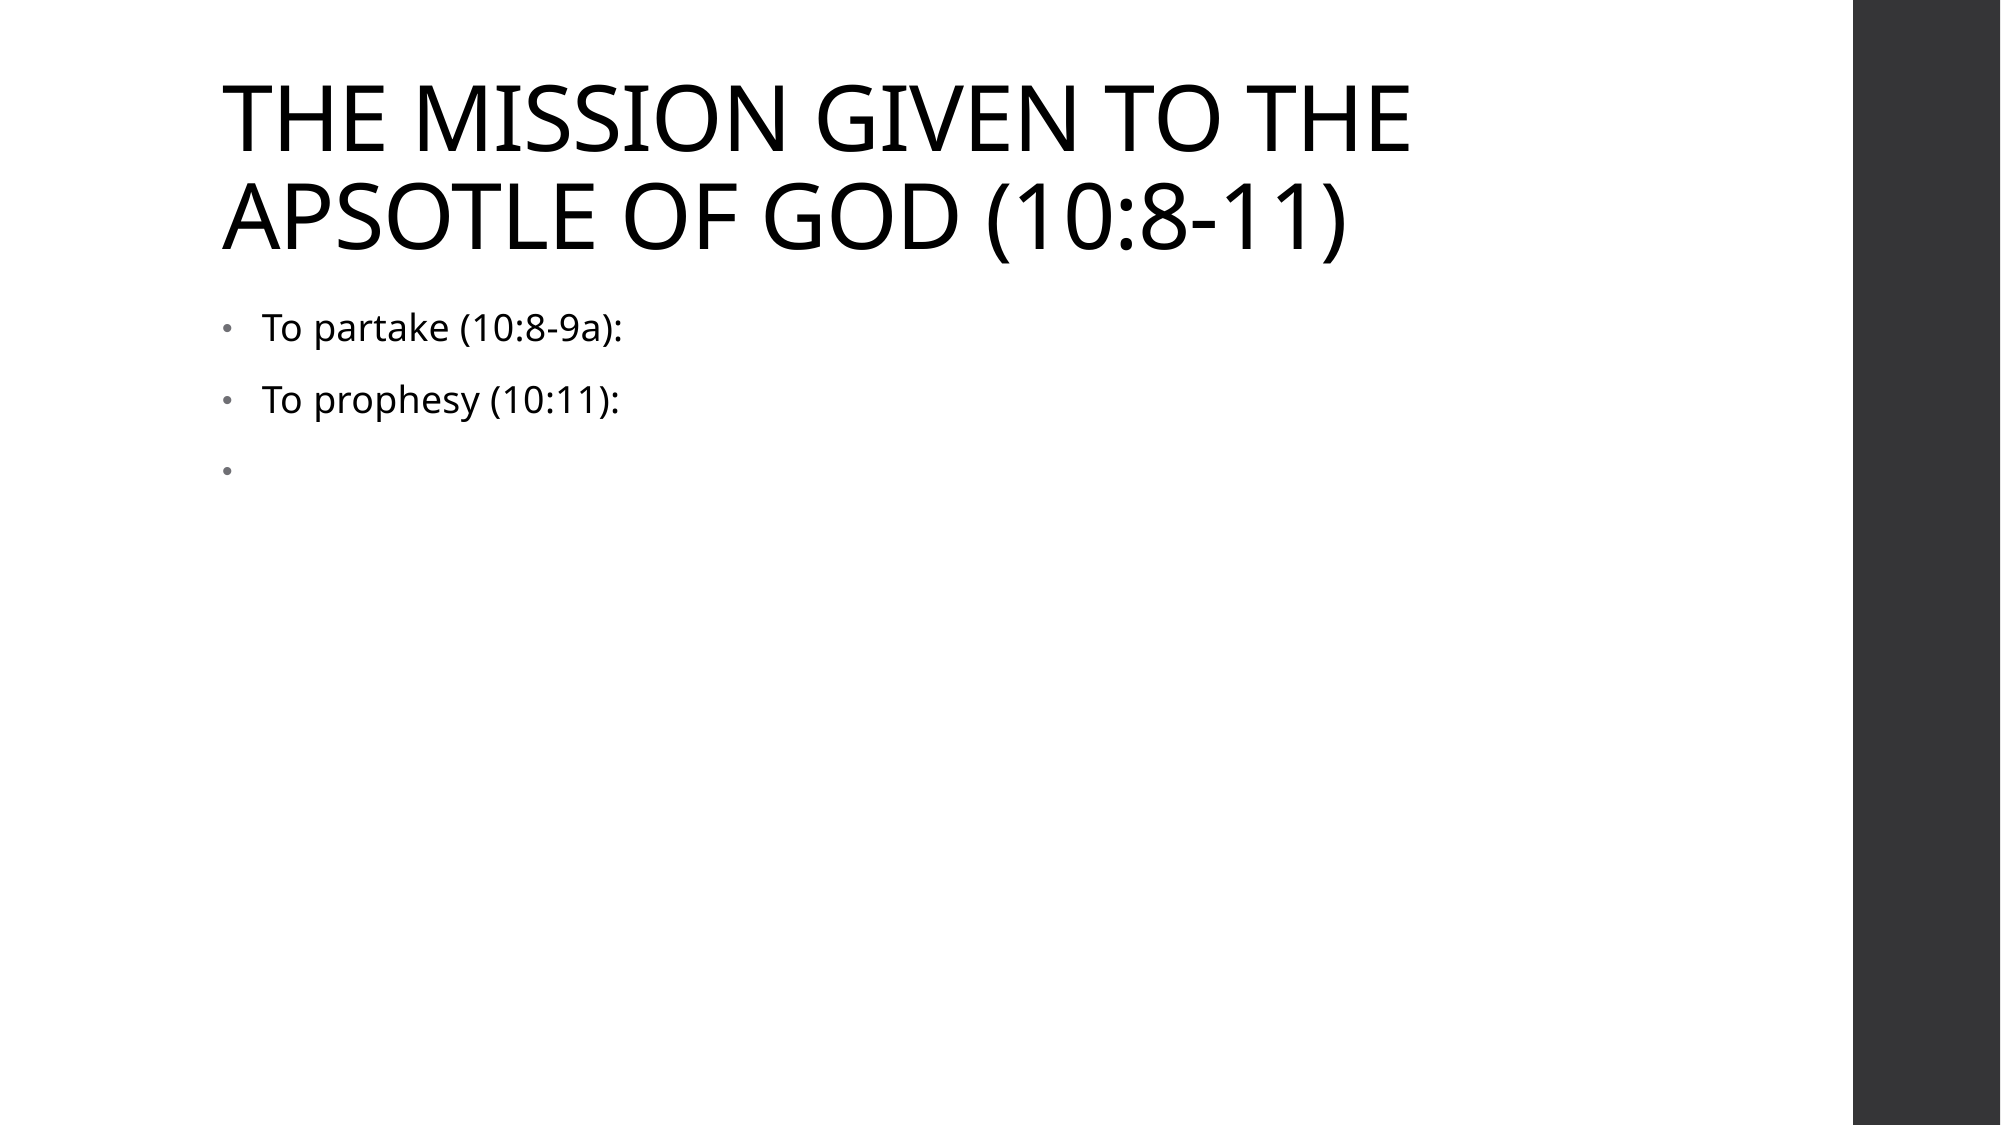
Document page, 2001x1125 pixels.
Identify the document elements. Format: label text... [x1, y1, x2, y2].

title THE MISSION GIVEN TO THE APSOTLE OF GOD (10:8-11) [206, 60, 1797, 278]
list To partake (10:8-9a): To prophesy (10:11): [206, 299, 1617, 1014]
